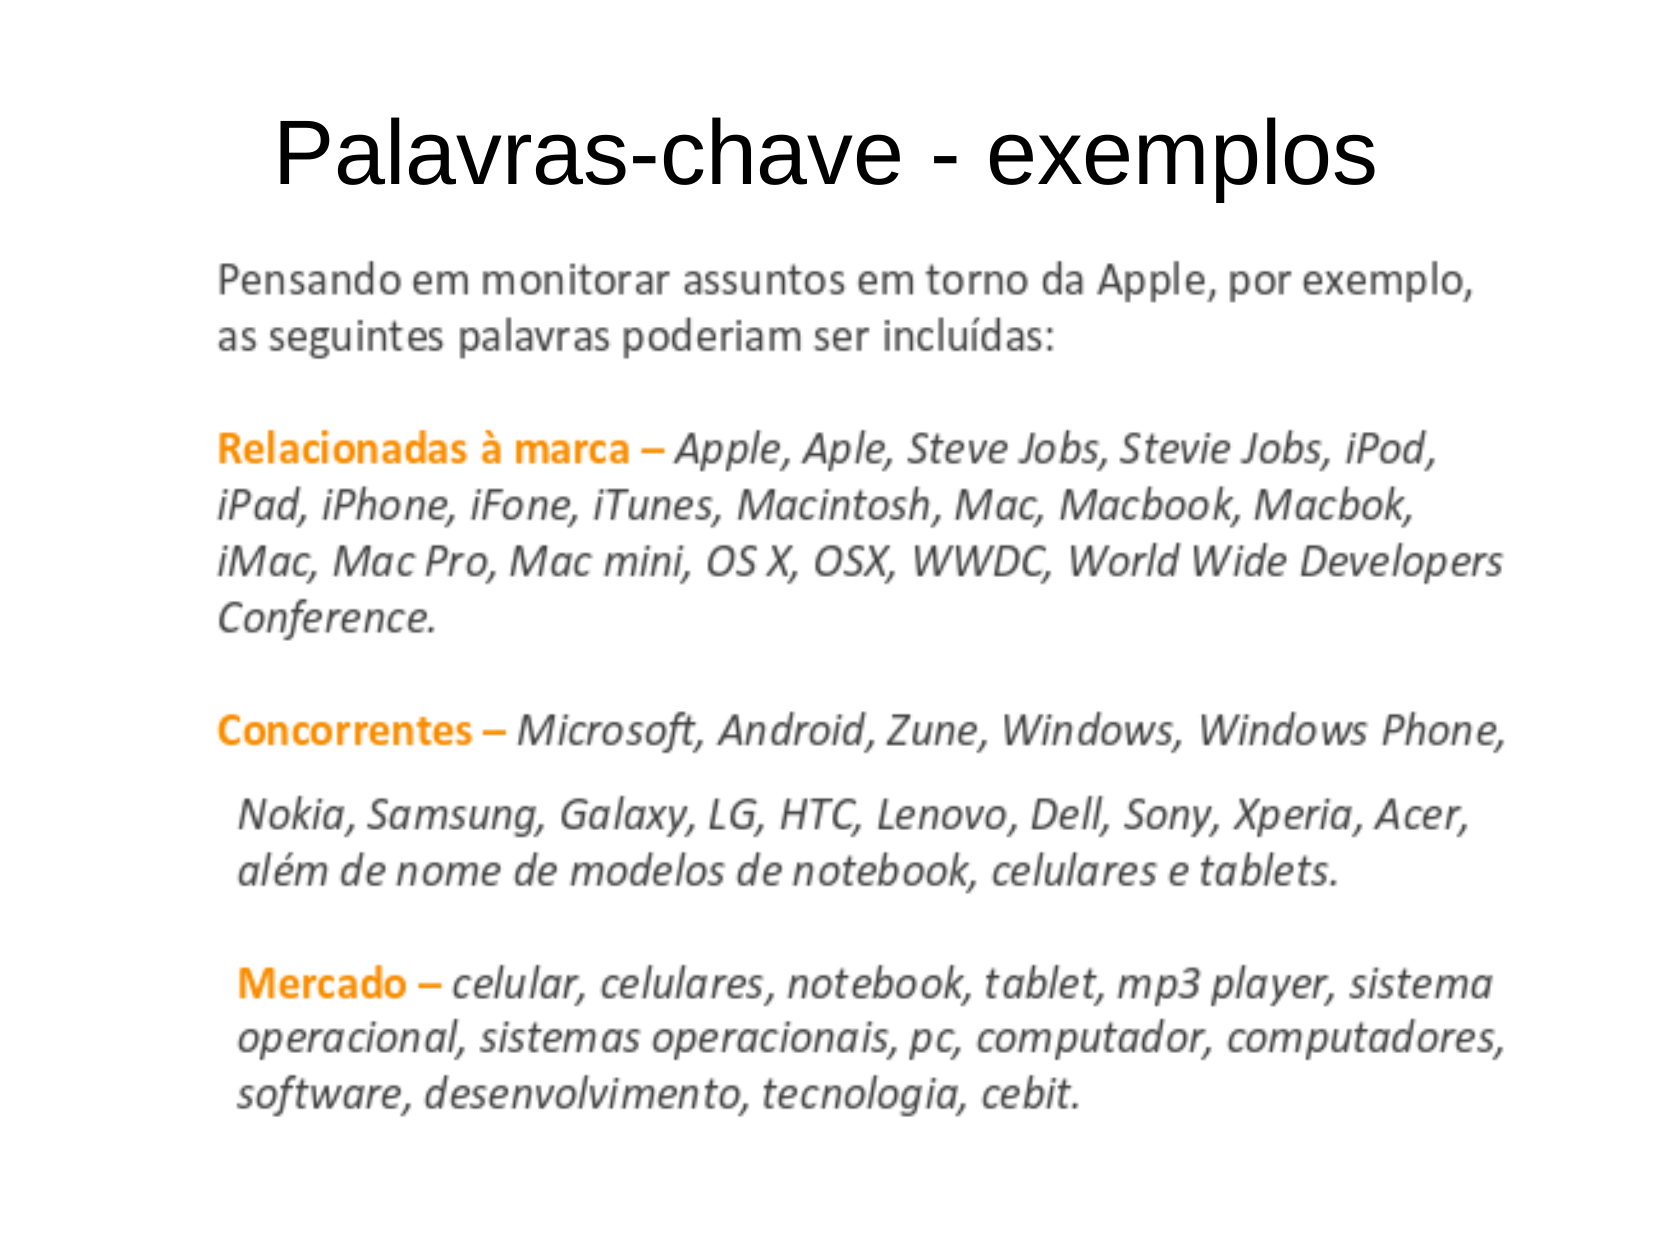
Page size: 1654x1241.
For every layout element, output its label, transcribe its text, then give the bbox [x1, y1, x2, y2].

title Palavras-chave - exemplos [82, 49, 1571, 257]
picture [169, 244, 1571, 1158]
